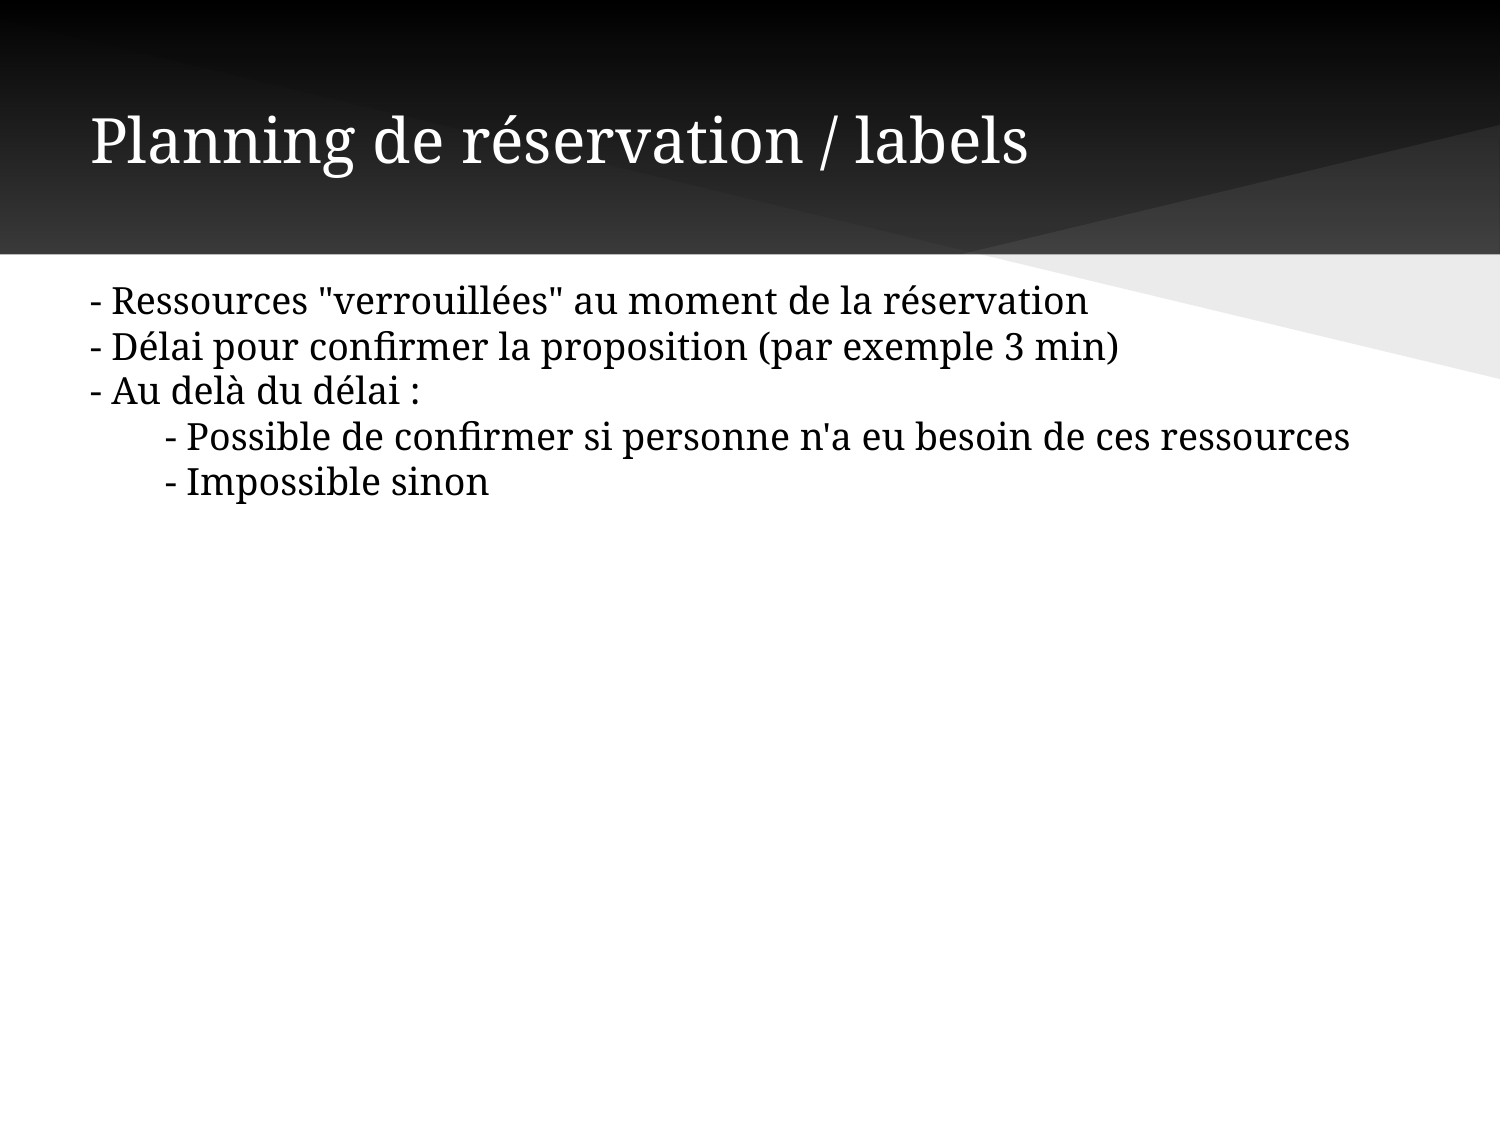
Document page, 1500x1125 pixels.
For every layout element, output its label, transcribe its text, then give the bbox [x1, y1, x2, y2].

title Planning de réservation / labels [75, 45, 1425, 233]
list - Ressources "verrouillées" au moment de la réservation - Délai pour confirmer la proposition (par exemple 3 min) - Au delà du délai : - Possible de confirmer si personne n'a eu besoin de ces ressources - Impossible sinon [75, 262, 1425, 1078]
